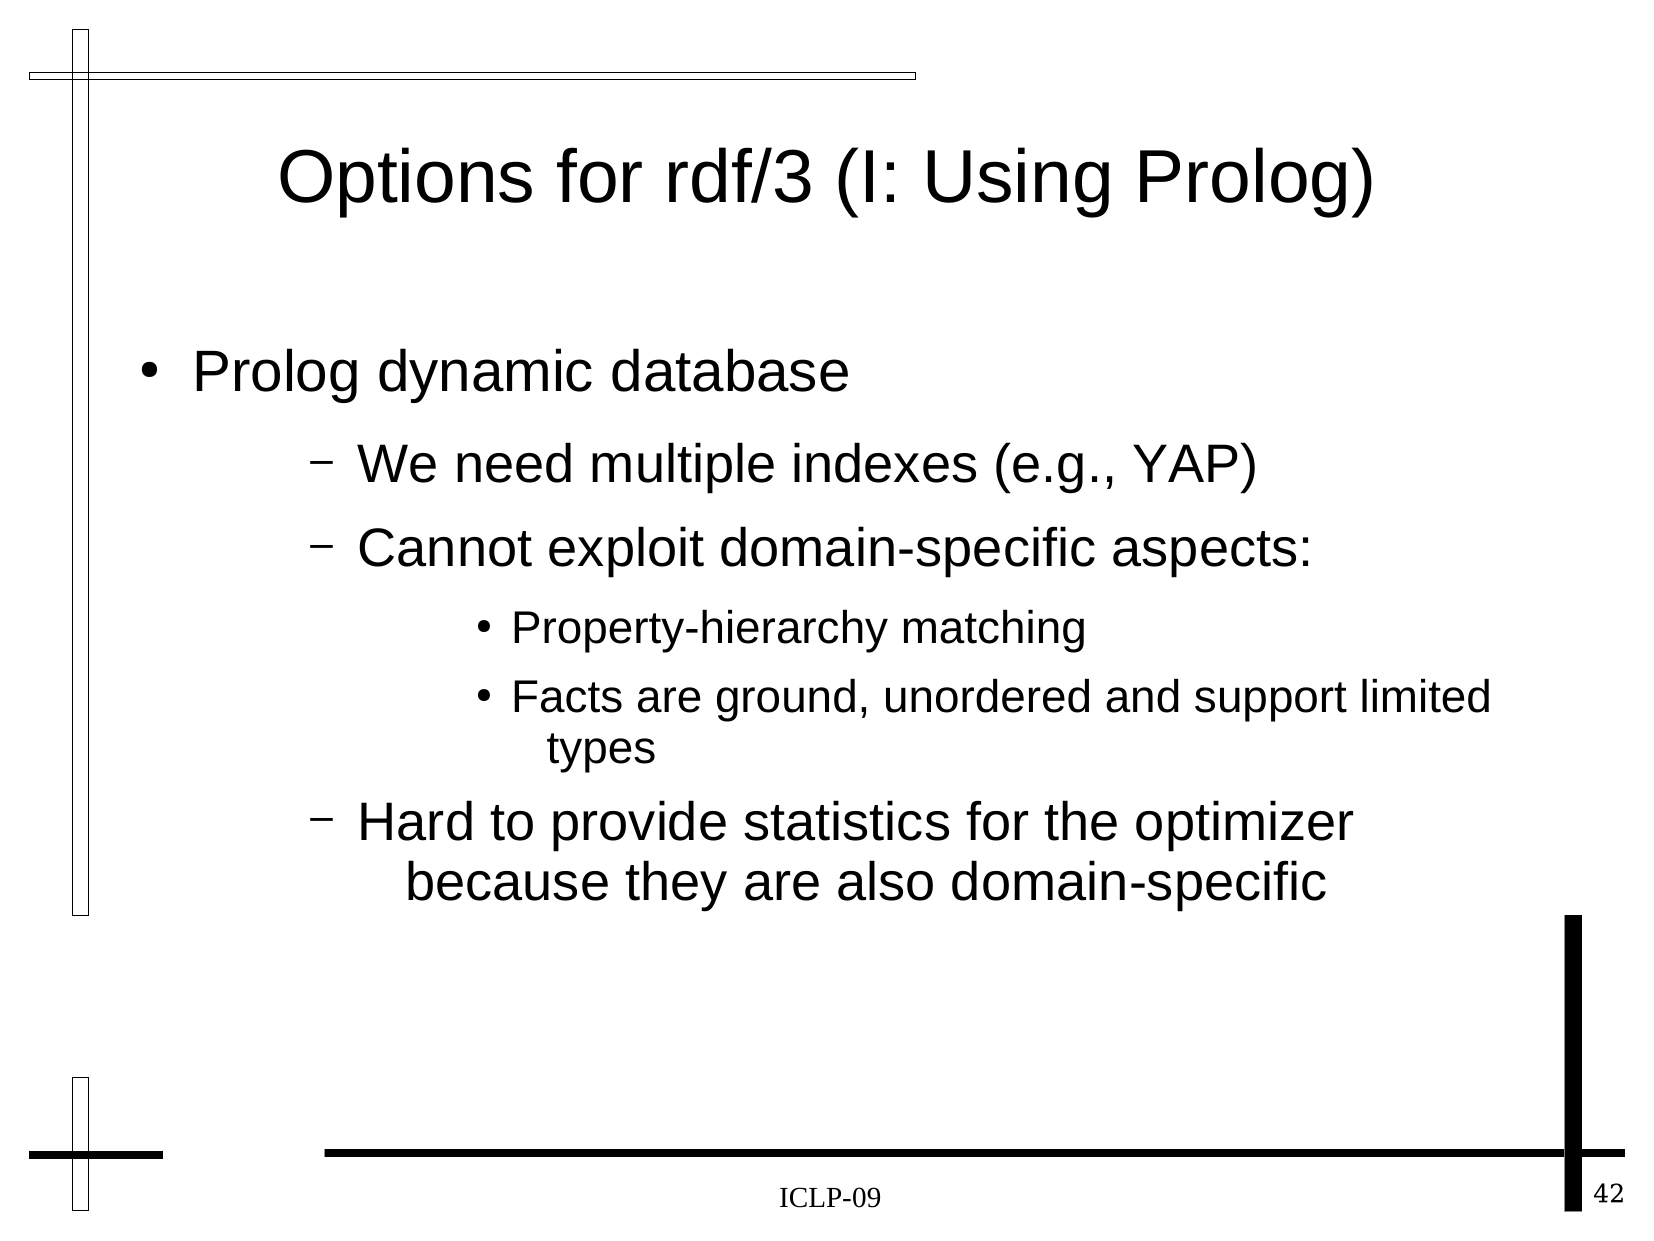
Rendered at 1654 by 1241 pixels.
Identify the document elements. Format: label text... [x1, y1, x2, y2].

title Options for rdf/3 (I: Using Prolog) [121, 88, 1534, 266]
list Prolog dynamic database We need multiple indexes (e.g., YAP) Cannot exploit domain-specific aspects: Property-hierarchy matching Facts are ground, unordered and support limited types Hard to provide statistics for the optimizer because they are also domain-specific [121, 338, 1534, 1112]
